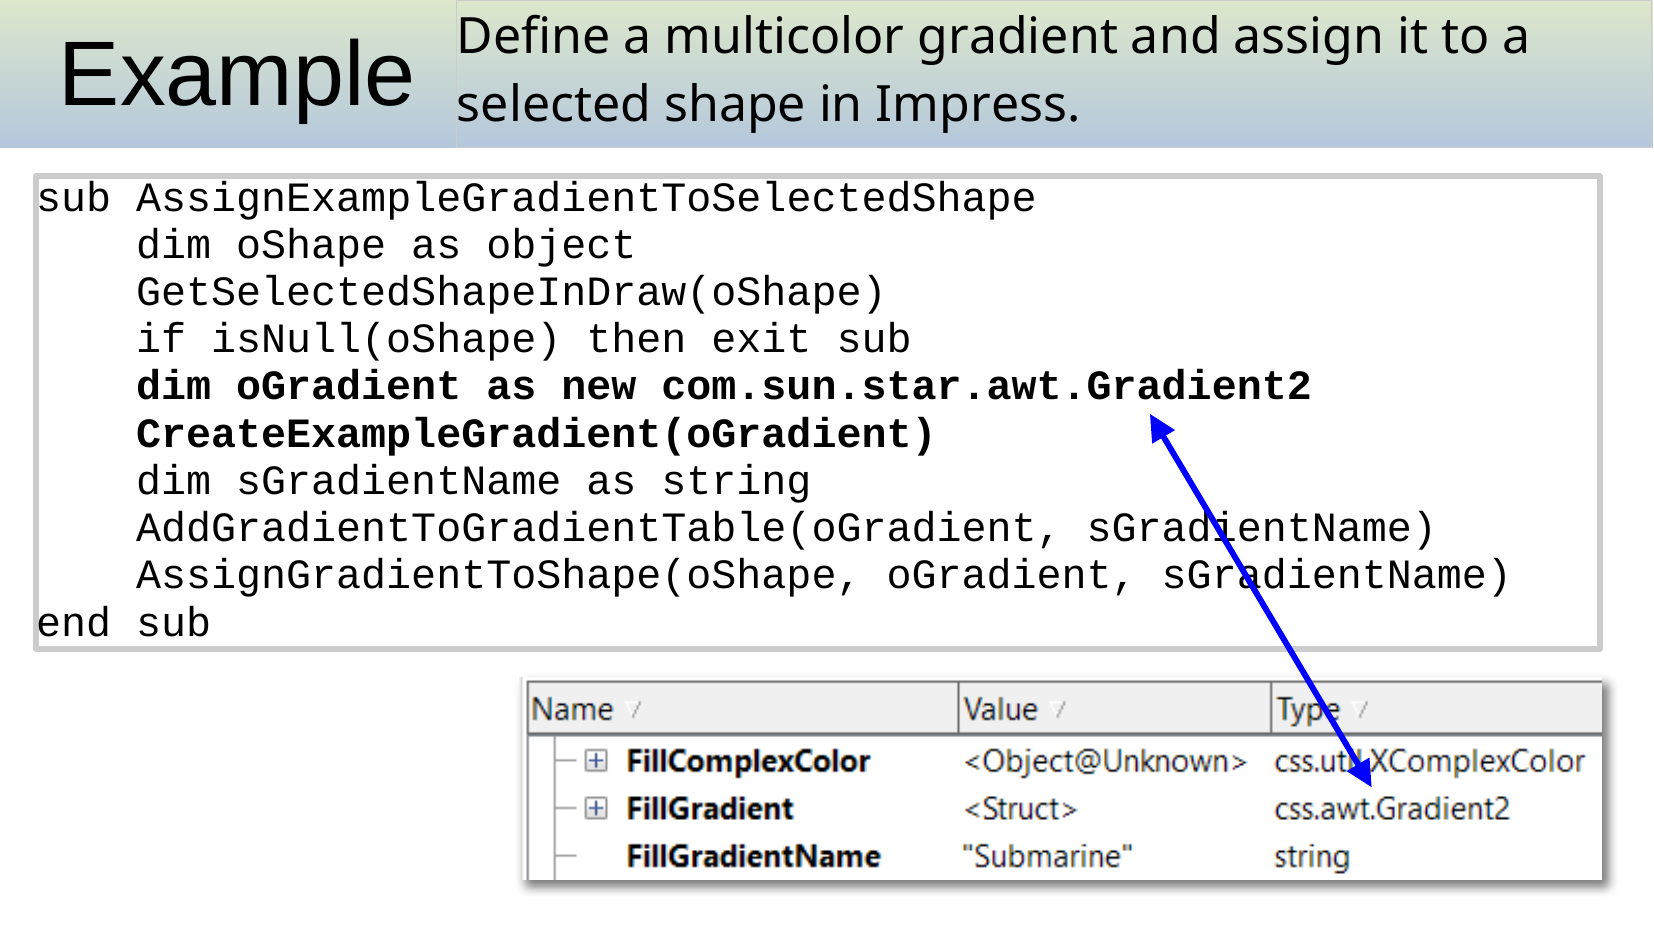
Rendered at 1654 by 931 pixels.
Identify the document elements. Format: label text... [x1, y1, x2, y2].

text_box sub AssignExampleGradientToSelectedShape dim oShape as object GetSelectedShapeInDraw(oShape) if isNull(oShape) then exit sub dim oGradient as new com.sun.star.awt.Gradient2 CreateExampleGradient(oGradient) dim sGradientName as string AddGradientToGradientTable(oGradient, sGradientName) AssignGradientToShape(oShape, oGradient, sGradientName) end sub [35, 176, 1600, 649]
picture [519, 677, 1602, 881]
text_box Define a multicolor gradient and assign it to a selected shape in Impress. [456, 0, 1652, 148]
title Example [0, 0, 456, 148]
